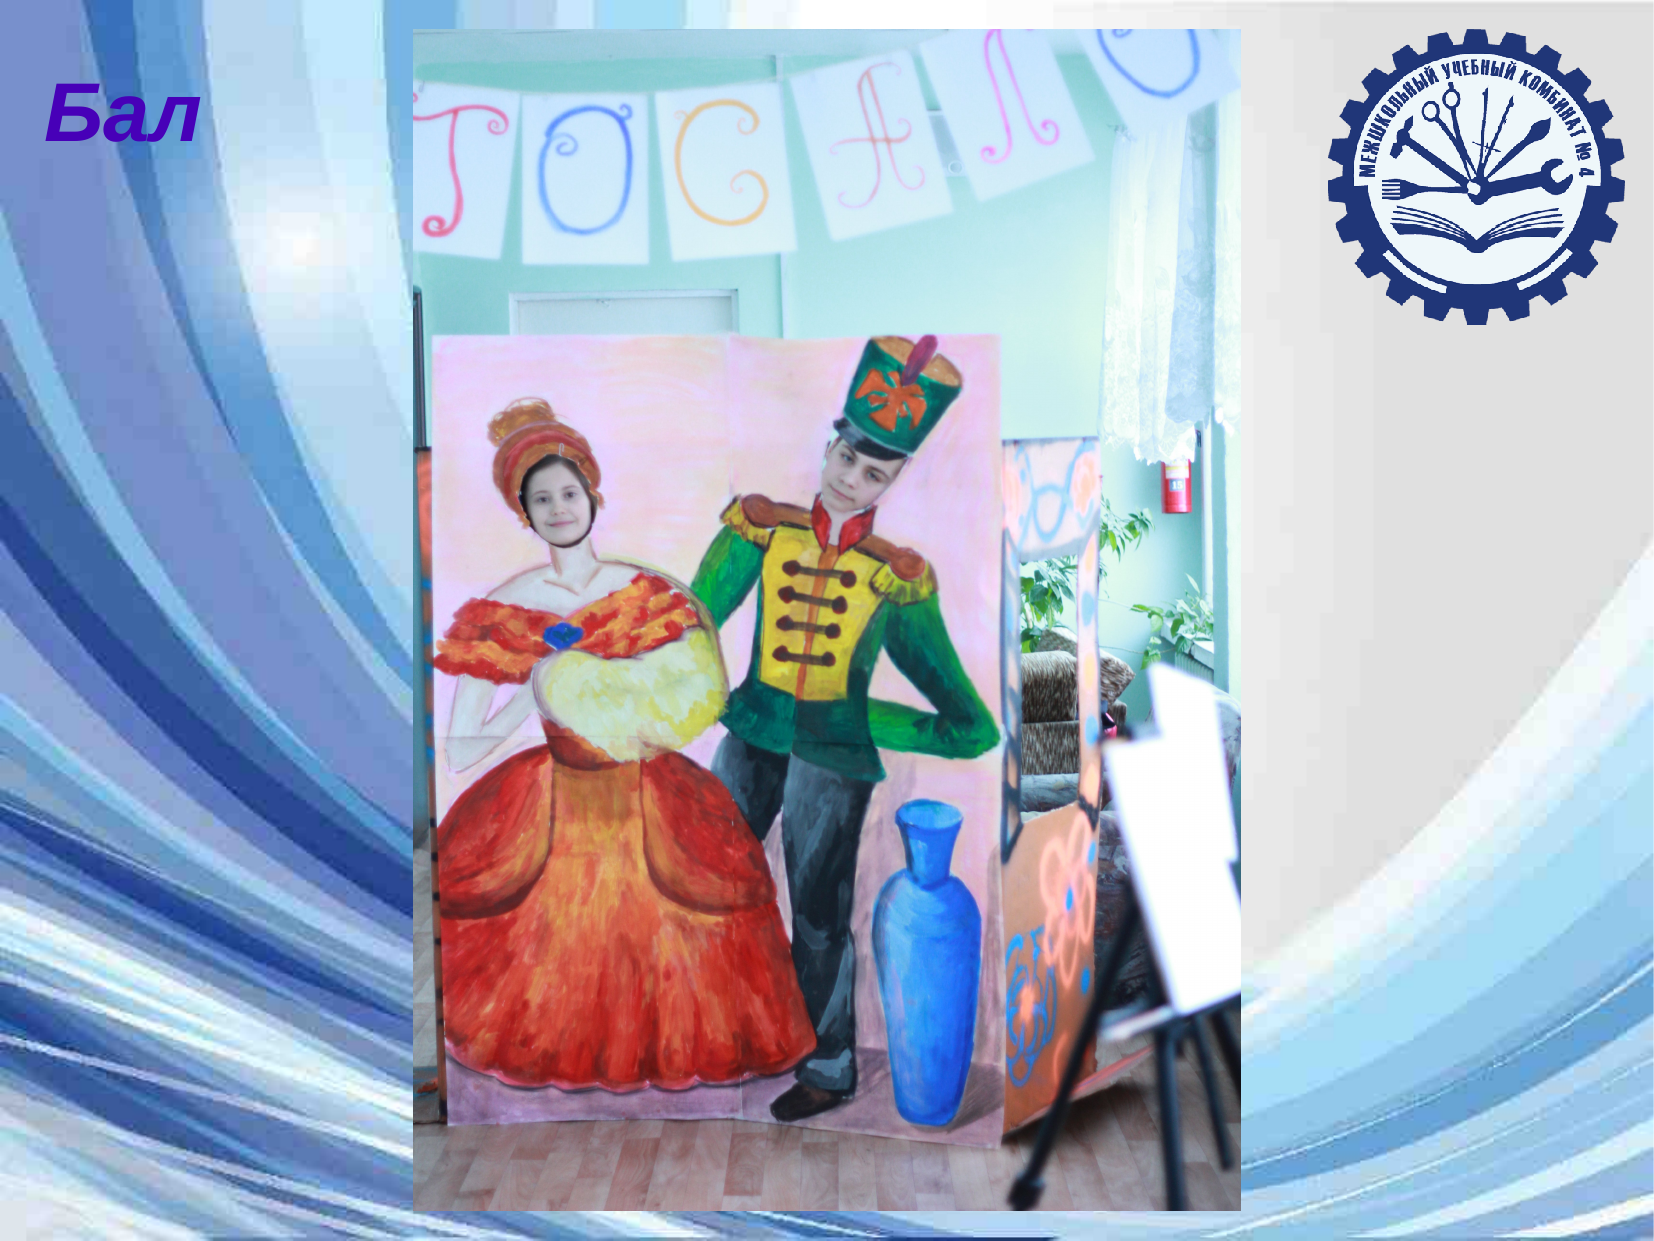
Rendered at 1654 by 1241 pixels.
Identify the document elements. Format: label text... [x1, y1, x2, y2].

picture [0, 0, 1654, 1241]
text_box Бал [29, 58, 1328, 167]
